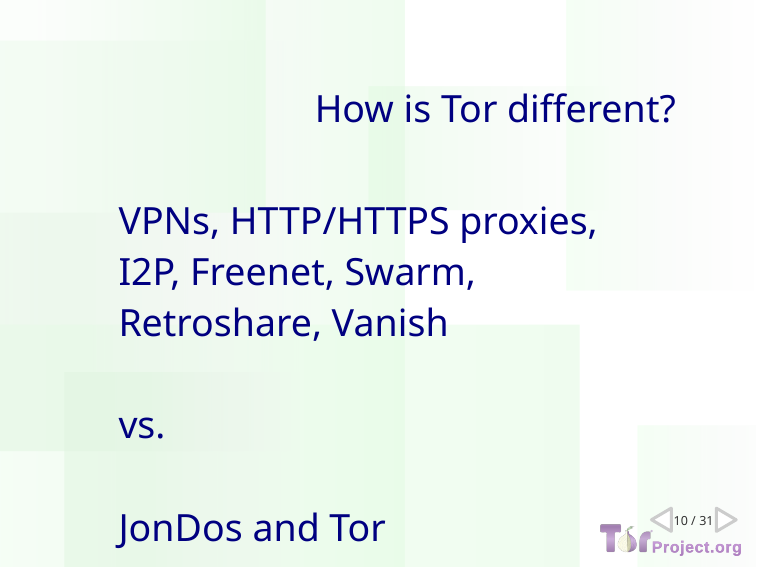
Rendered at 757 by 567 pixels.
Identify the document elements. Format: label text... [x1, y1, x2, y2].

text_box VPNs, HTTP/HTTPS proxies, I2P, Freenet, Swarm, Retroshare, Vanish vs. JonDos and Tor [103, 187, 676, 518]
picture [0, 0, 757, 567]
text_box How is Tor different? [300, 75, 670, 135]
